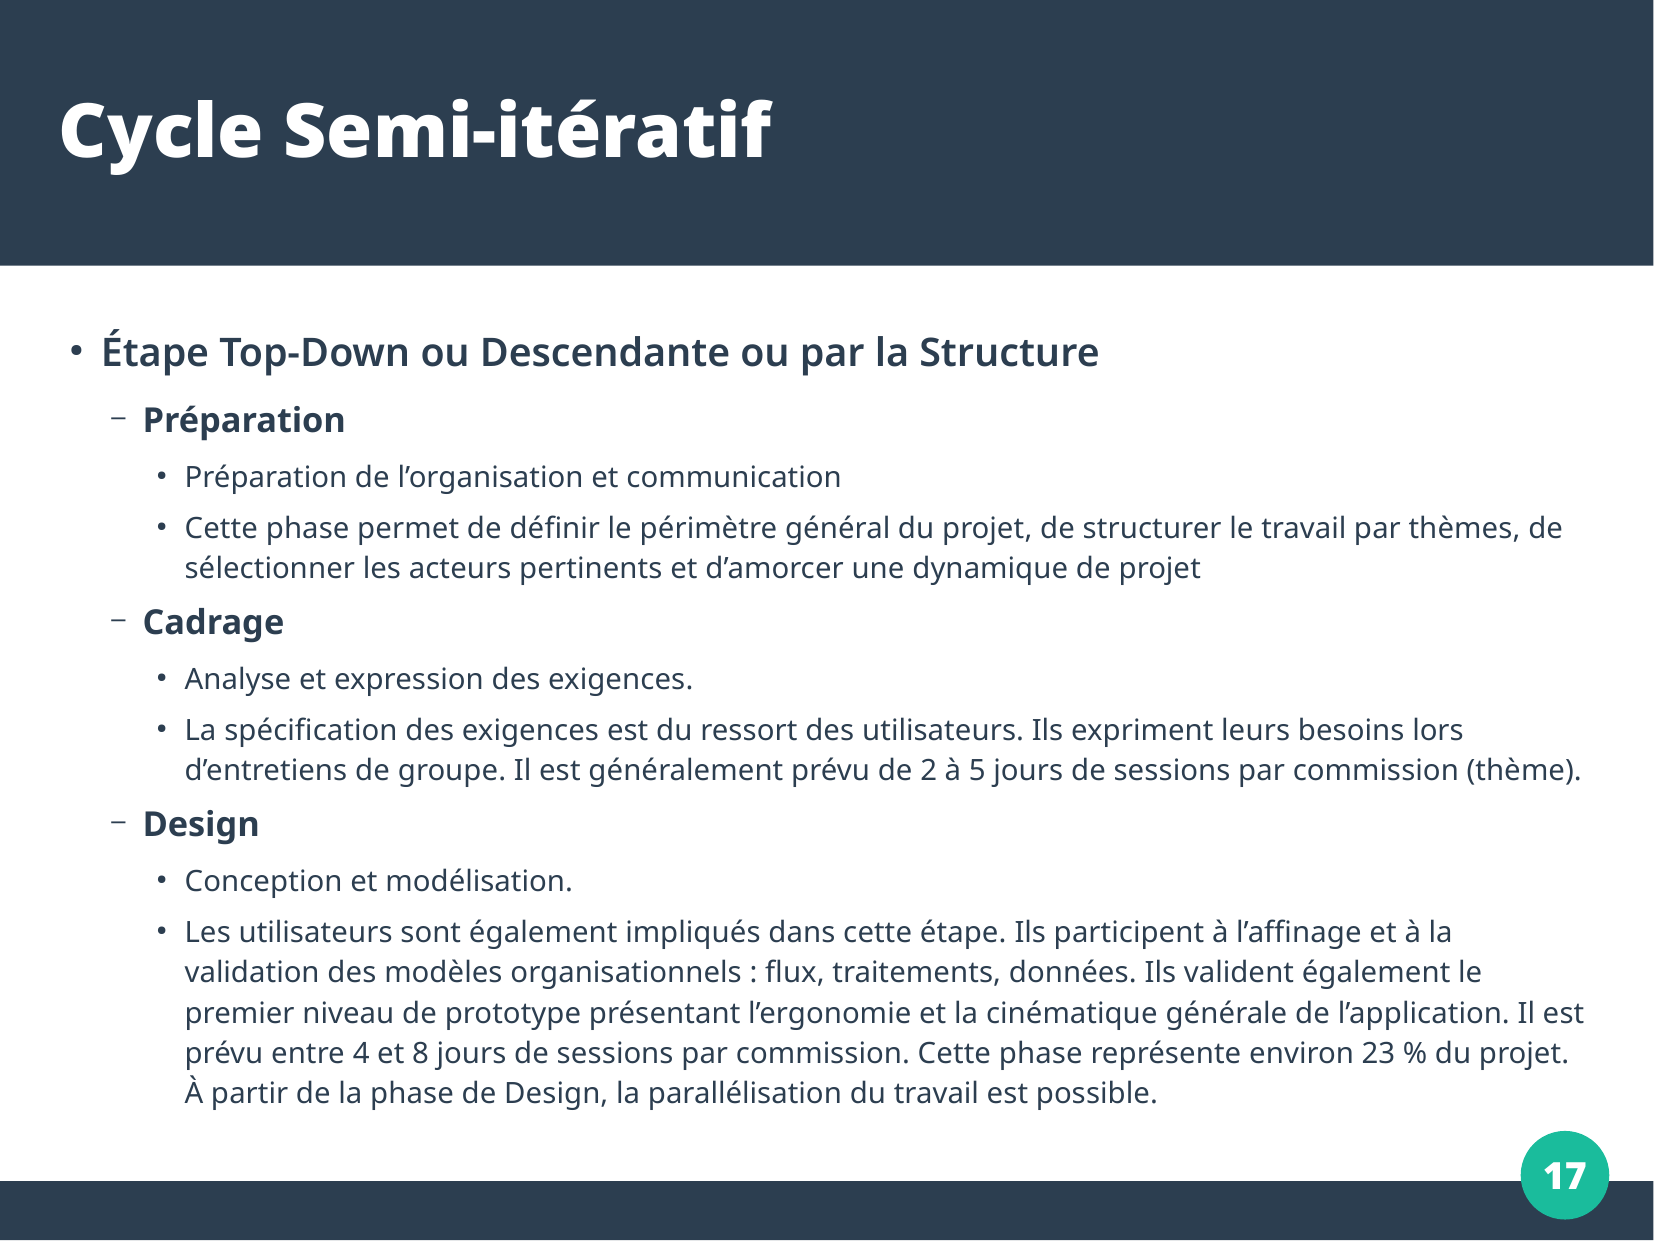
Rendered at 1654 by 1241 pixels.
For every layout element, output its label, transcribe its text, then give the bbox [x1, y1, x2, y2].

list Étape Top-Down ou Descendante ou par la Structure Préparation Préparation de l’organisation et communication Cette phase permet de définir le périmètre général du projet, de structurer le travail par thèmes, de sélectionner les acteurs pertinents et d’amorcer une dynamique de projet Cadrage Analyse et expression des exigences. La spécification des exigences est du ressort des utilisateurs. Ils expriment leurs besoins lors d’entretiens de groupe. Il est généralement prévu de 2 à 5 jours de sessions par commission (thème). Design Conception et modélisation. Les utilisateurs sont également impliqués dans cette étape. Ils participent à l’affinage et à la validation des modèles organisationnels : flux, traitements, données. Ils valident également le premier niveau de prototype présentant l’ergonomie et la cinématique générale de l’application. Il est prévu entre 4 et 8 jours de sessions par commission. Cette phase représente environ 23 % du projet. À partir de la phase de Design, la parallélisation du travail est possible. [59, 324, 1595, 1152]
title Cycle Semi-itératif [59, 49, 1595, 207]
